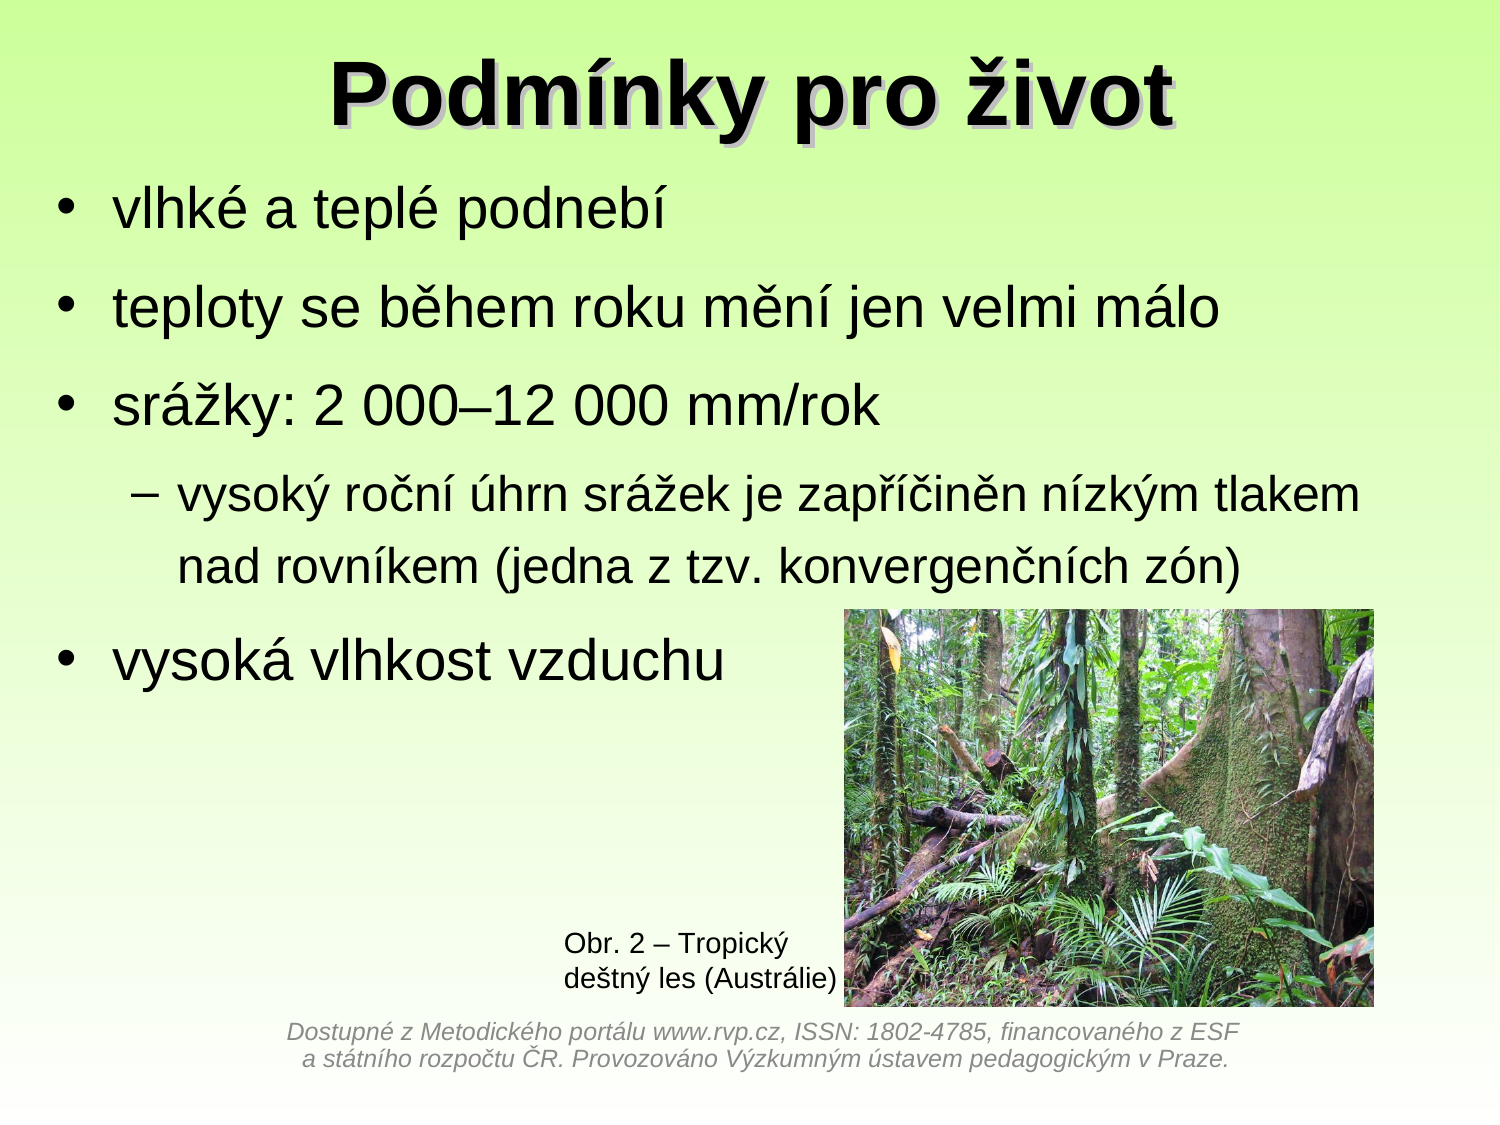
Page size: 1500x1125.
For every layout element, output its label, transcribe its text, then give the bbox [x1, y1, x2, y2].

picture [844, 609, 1374, 1007]
text_box Obr. 2 – Tropický deštný les (Austrálie) [549, 916, 869, 1003]
list vlhké a teplé podnebí teploty se během roku mění jen velmi málo srážky: 2 000–12 000 mm/rok vysoký roční úhrn srážek je zapříčiněn nízkým tlakem nad rovníkem (jedna z tzv. konvergenčních zón) vysoká vlhkost vzduchu [41, 148, 1400, 728]
title Podmínky pro život [76, 19, 1427, 159]
text_box Dostupné z Metodického portálu www.rvp.cz, ISSN: 1802-4785, financovaného z ESF a státního rozpočtu ČR. Provozováno Výzkumným ústavem pedagogickým v Praze. [242, 1011, 1293, 1083]
